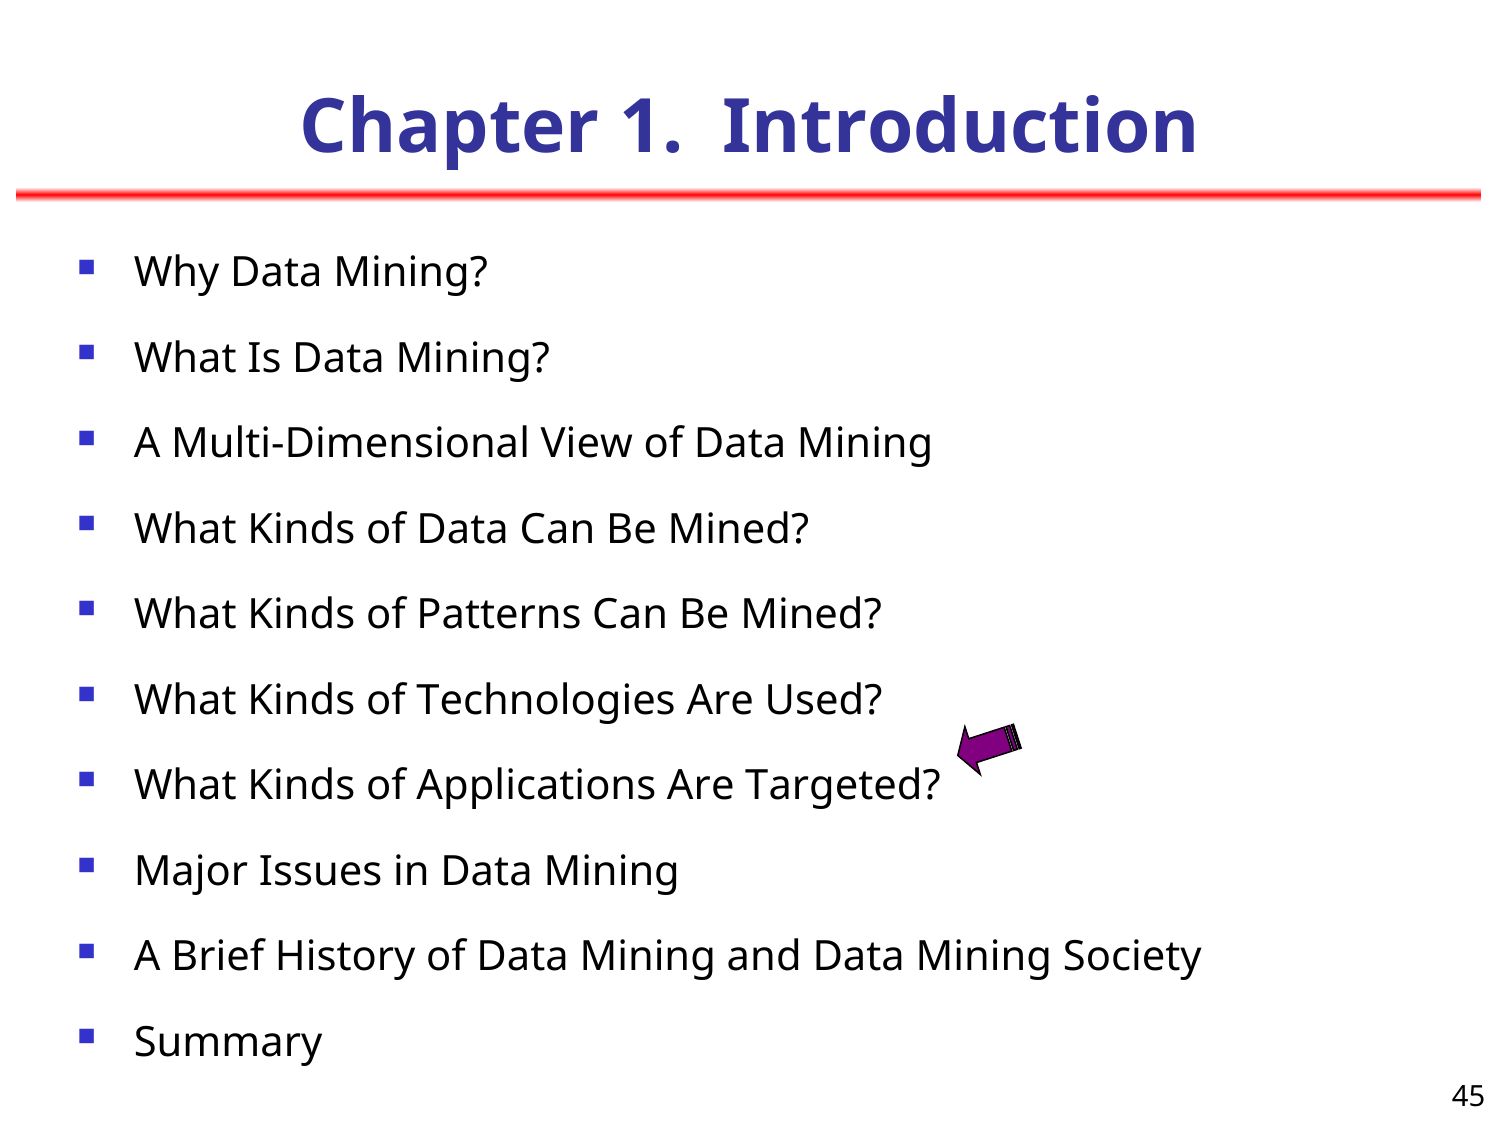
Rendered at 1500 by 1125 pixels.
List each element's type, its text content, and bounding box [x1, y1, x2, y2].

list Why Data Mining? What Is Data Mining? A Multi-Dimensional View of Data Mining What Kinds of Data Can Be Mined? What Kinds of Patterns Can Be Mined? What Kinds of Technologies Are Used? What Kinds of Applications Are Targeted? Major Issues in Data Mining A Brief History of Data Mining and Data Mining Society Summary [62, 212, 1413, 1075]
text_box [957, 724, 1022, 775]
title Chapter 1. Introduction [62, 37, 1438, 175]
text_box <number> [1187, 1050, 1500, 1125]
